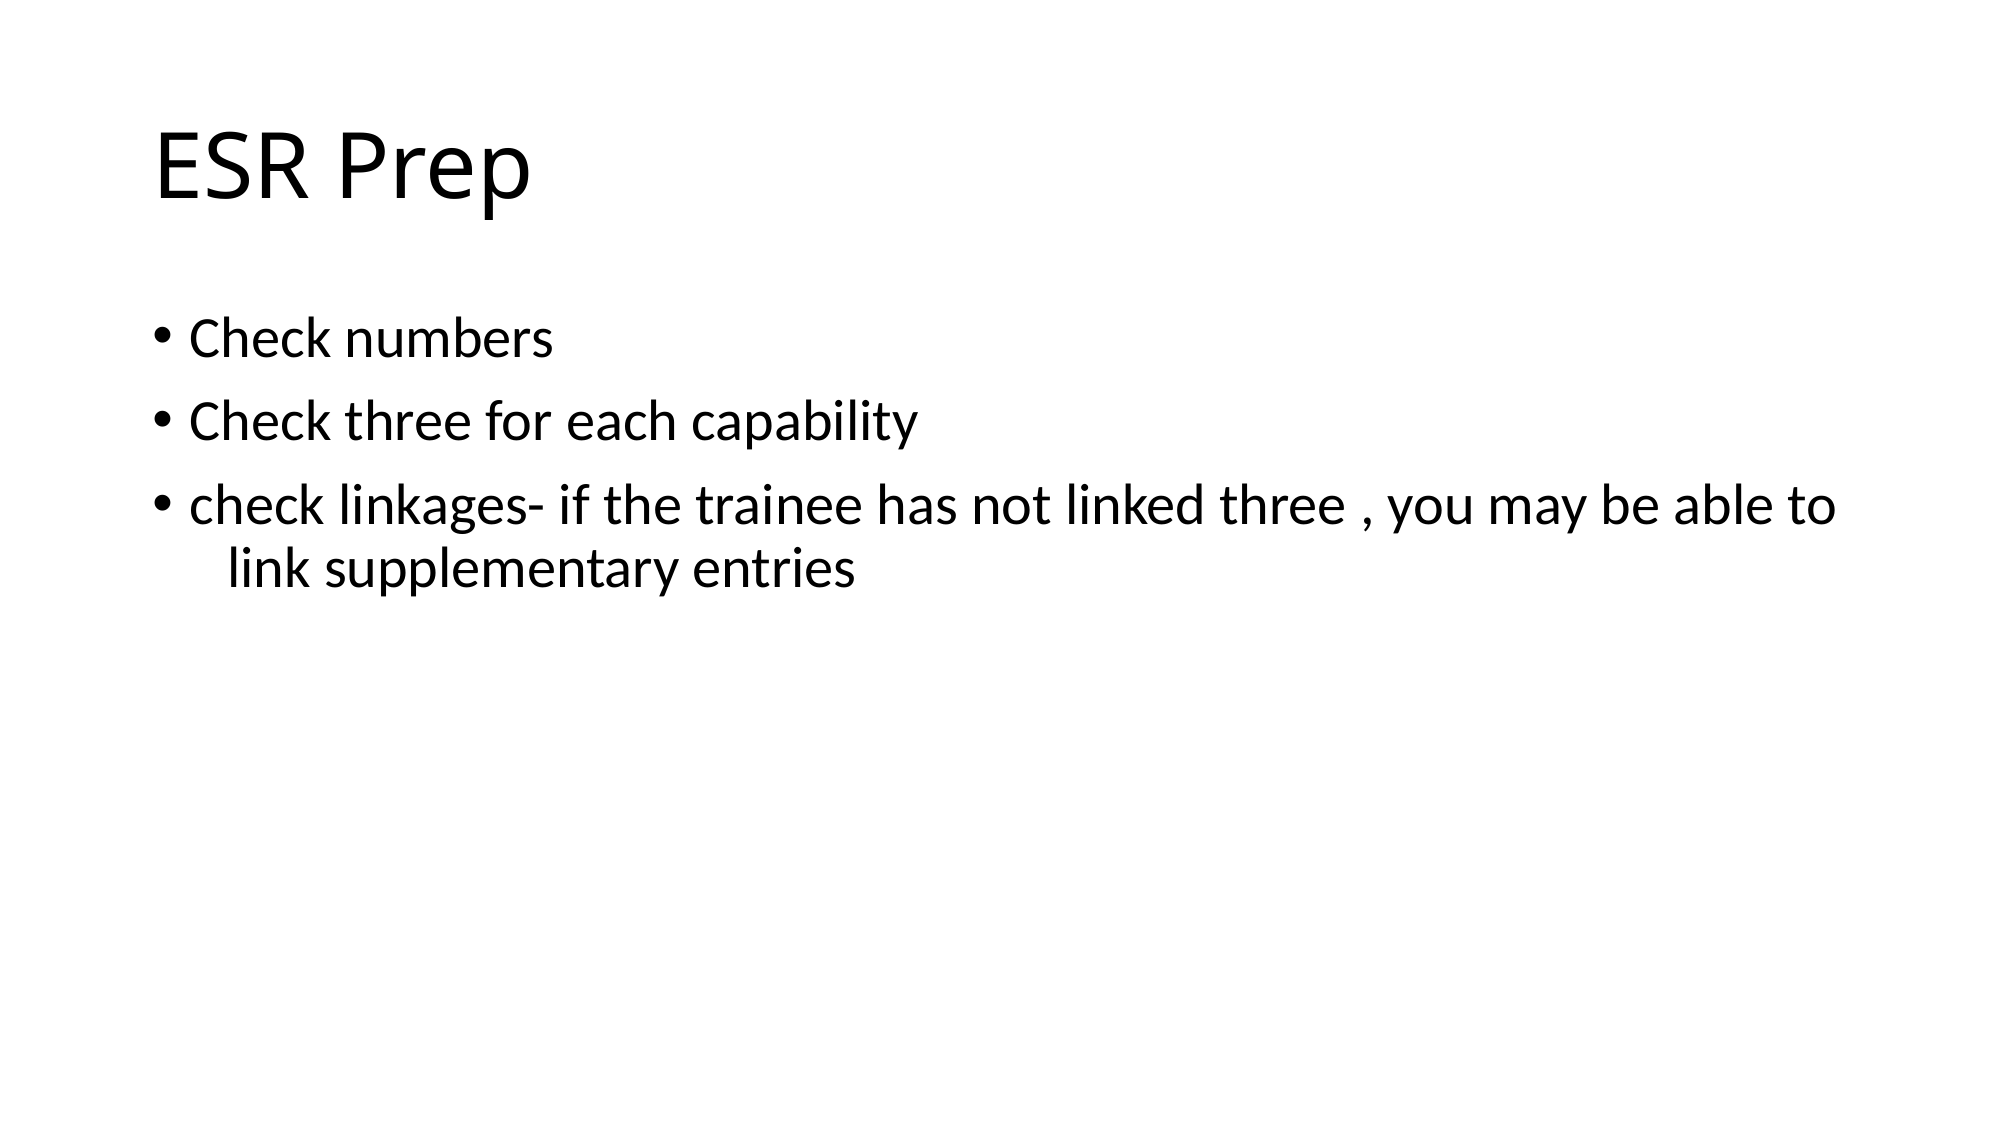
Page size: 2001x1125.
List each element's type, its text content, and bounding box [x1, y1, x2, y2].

list Check numbers Check three for each capability check linkages- if the trainee has not linked three , you may be able to link supplementary entries [137, 299, 1863, 1014]
title ESR Prep [137, 59, 1863, 278]
